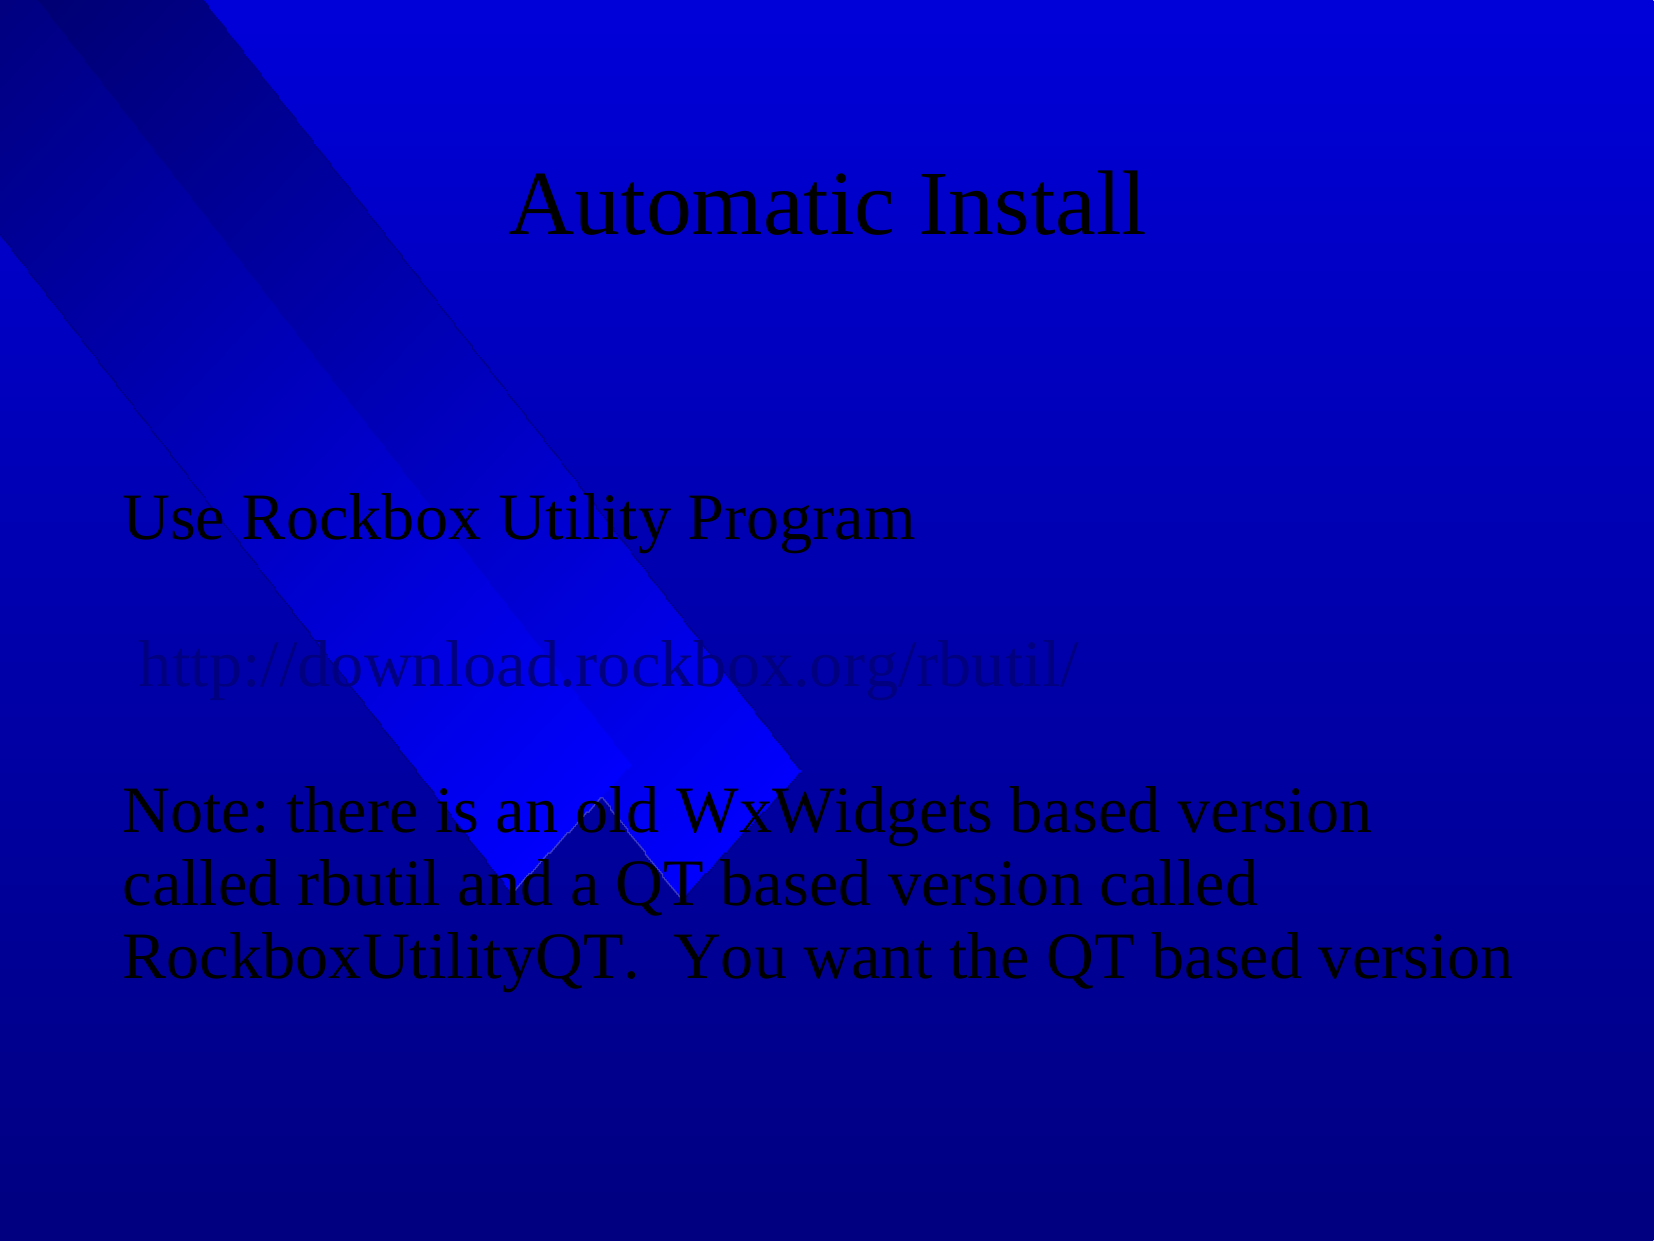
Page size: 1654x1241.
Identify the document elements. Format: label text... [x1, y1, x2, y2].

title Automatic Install [122, 99, 1535, 307]
subtitle Use Rockbox Utility Program http://download.rockbox.org/rbutil/ Note: there is an old WxWidgets based version called rbutil and a QT based version called RockboxUtilityQT. You want the QT based version [122, 346, 1535, 1128]
